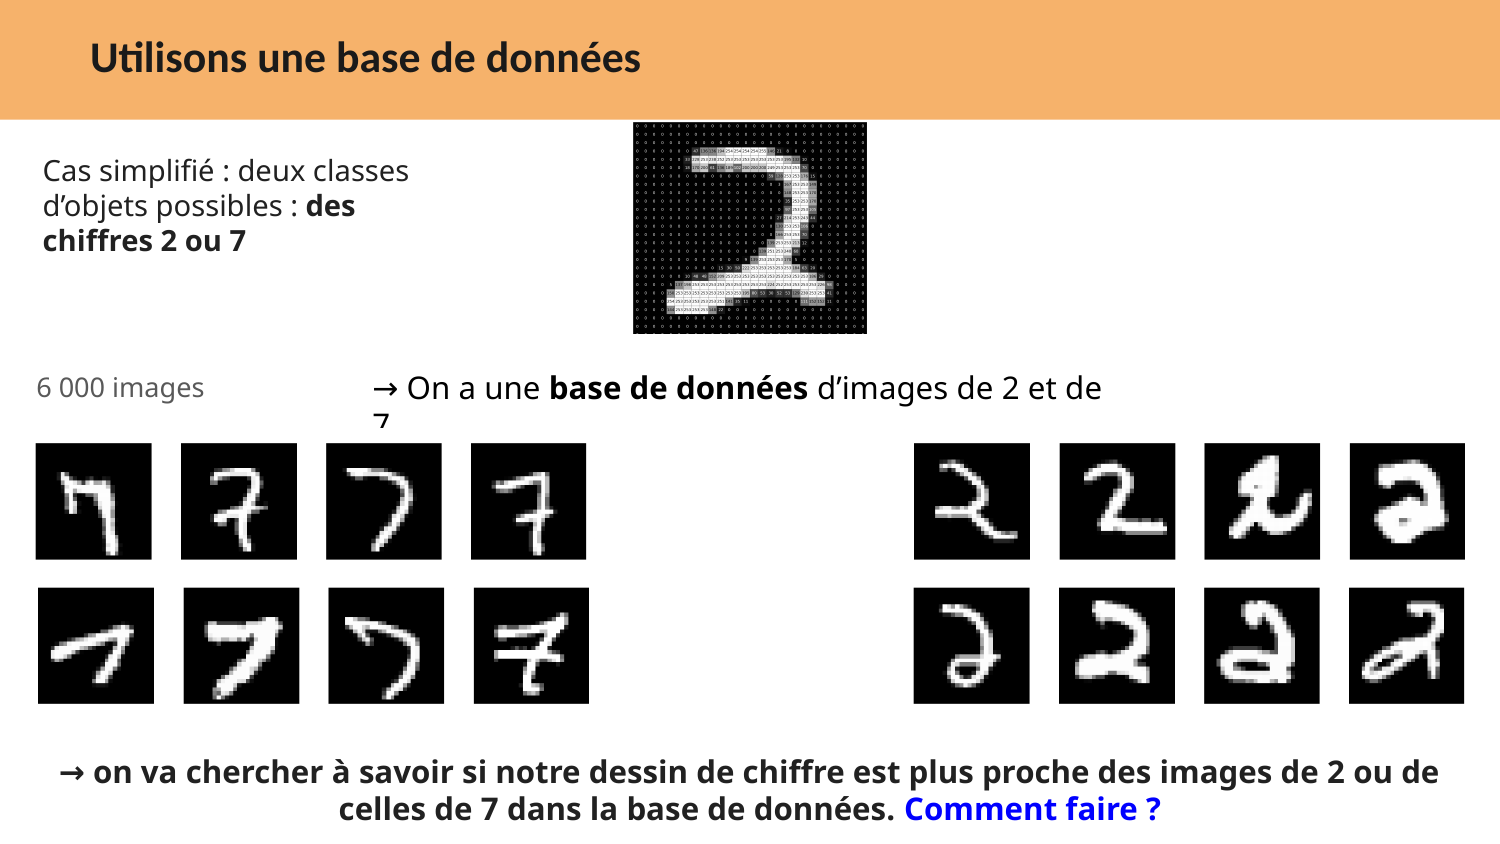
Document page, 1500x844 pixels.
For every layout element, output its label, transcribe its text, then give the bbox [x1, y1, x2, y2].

picture [21, 428, 601, 718]
text_box 6 000 images [21, 355, 250, 419]
text_box Cas simplifié : deux classes d’objets possibles : des chiffres 2 ou 7 [27, 137, 444, 273]
list Utilisons une base de données [0, 0, 1500, 120]
picture [630, 120, 870, 334]
picture [899, 428, 1479, 718]
text_box → On a une base de données d’images de 2 et de 7 [357, 353, 1143, 458]
text_box → on va chercher à savoir si notre dessin de chiffre est plus proche des images de 2 ou de celles de 7 dans la base de données. Comment faire ? [37, 742, 1464, 837]
